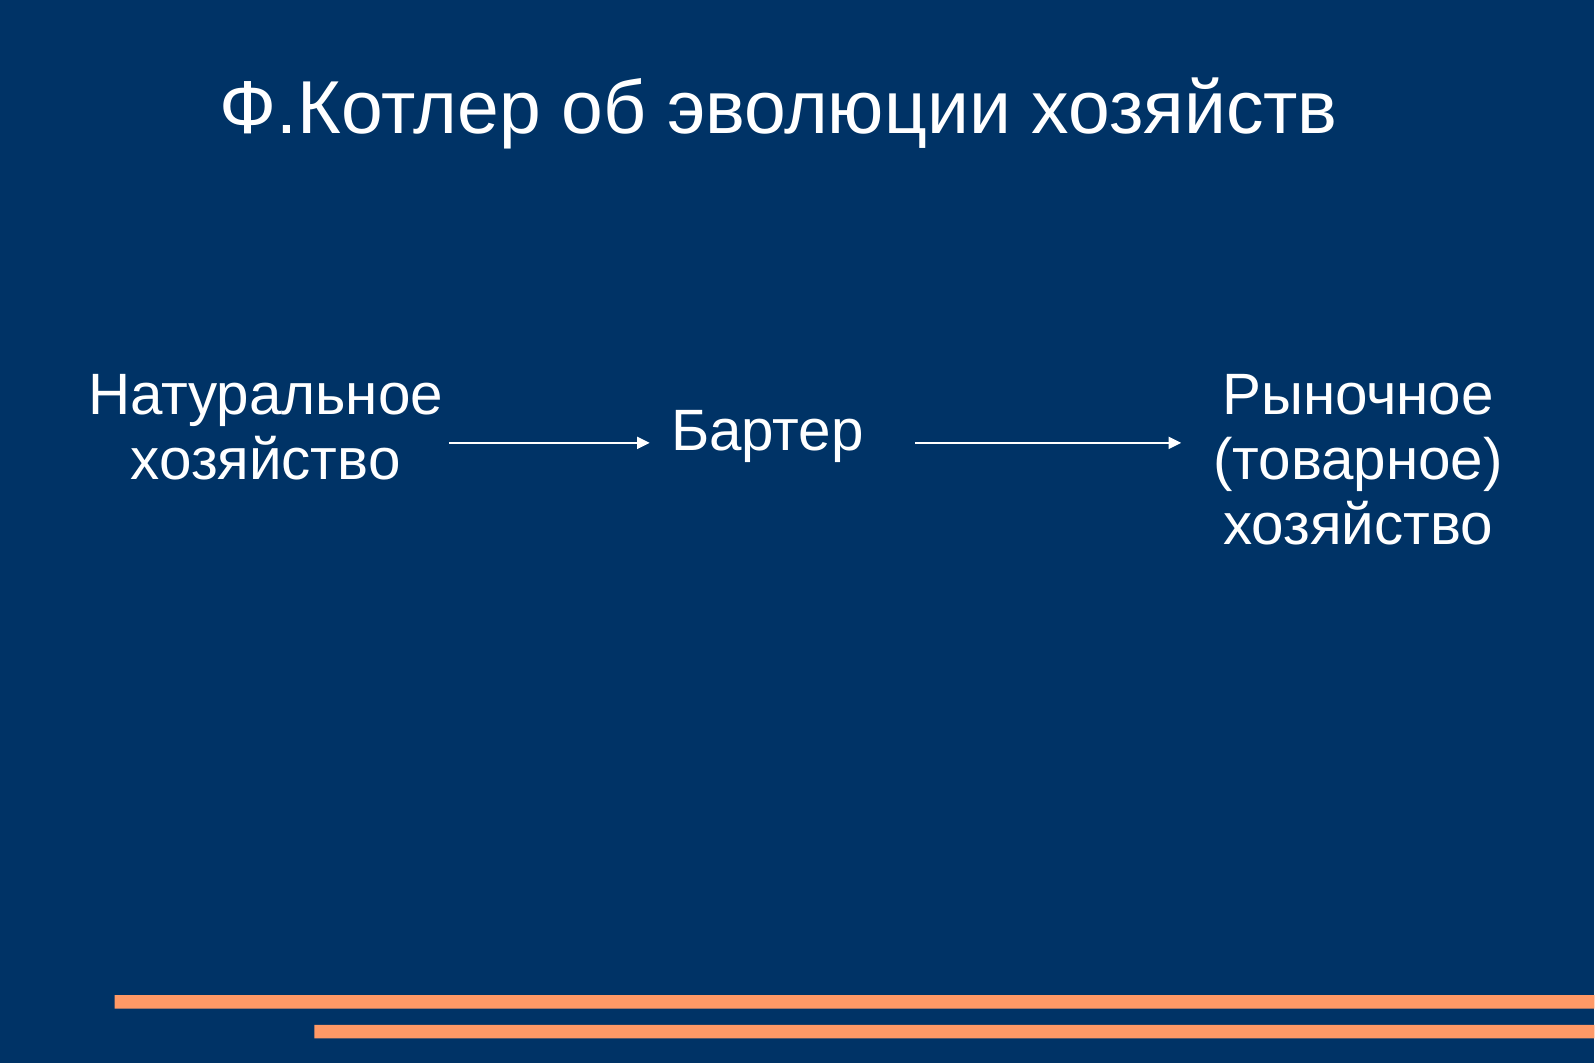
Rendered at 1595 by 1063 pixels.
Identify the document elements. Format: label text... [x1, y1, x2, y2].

text_box Натуральное хозяйство [59, 354, 473, 502]
text_box Ф.Котлер об эволюции хозяйств [52, 58, 1506, 266]
text_box Бартер [561, 324, 975, 473]
text_box Рыночное (товарное) хозяйство [1151, 354, 1565, 564]
